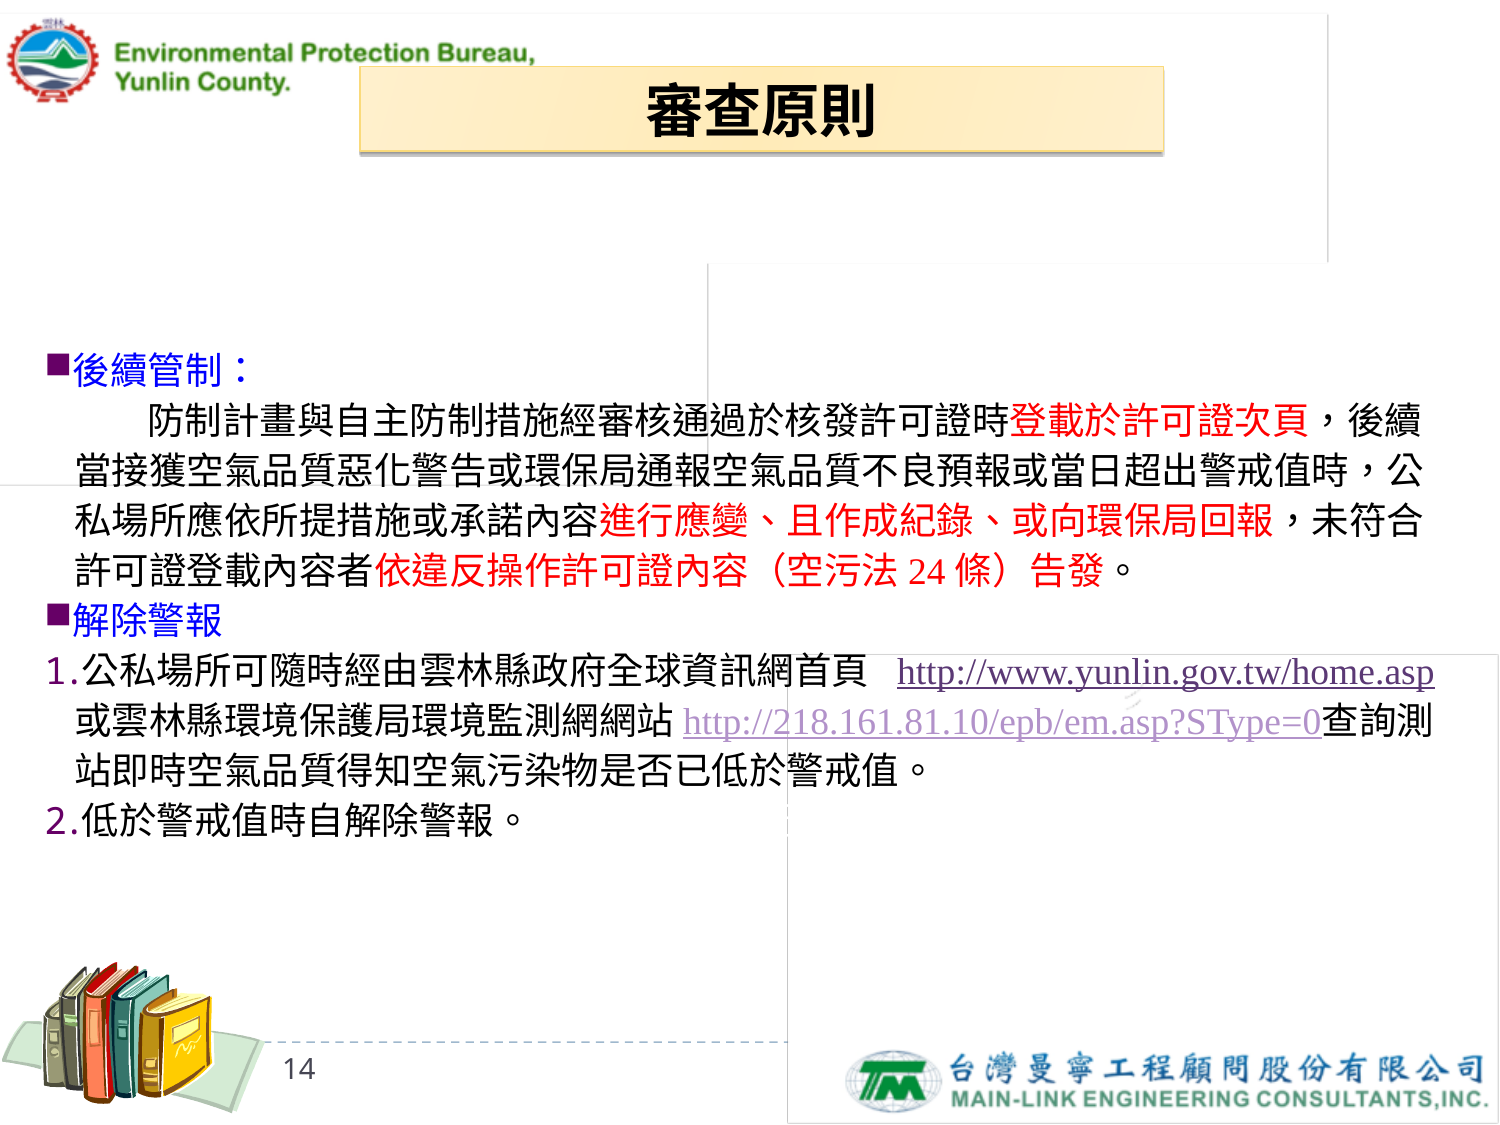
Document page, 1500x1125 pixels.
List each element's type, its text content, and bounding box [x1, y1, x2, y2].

picture [0, 0, 1500, 1125]
text_box 審查原則 [360, 66, 1164, 152]
text_box 後續管制： 防制計畫與自主防制措施經審核通過於核發許可證時登載於許可證次頁，後續當接獲空氣品質惡化警告或環保局通報空氣品質不良預報或當日超出警戒值時，公私場所應依所提措施或承諾內容進行應變、且作成紀錄、或向環保局回報，未符合許可證登載內容者依違反操作許可證內容（空污法24條）告發。 解除警報 公私場所可隨時經由雲林縣政府全球資訊網首頁 http://www.yunlin.gov.tw/home.asp或雲林縣環境保護局環境監測網網站http://218.161.81.10/epb/em.asp?SType=0查詢測站即時空氣品質得知空氣污染物是否已低於警戒值。 低於警戒值時自解除警報。參與演習時應配合參演）。 [0, 160, 1456, 1024]
text_box <編號> [267, 1043, 593, 1104]
